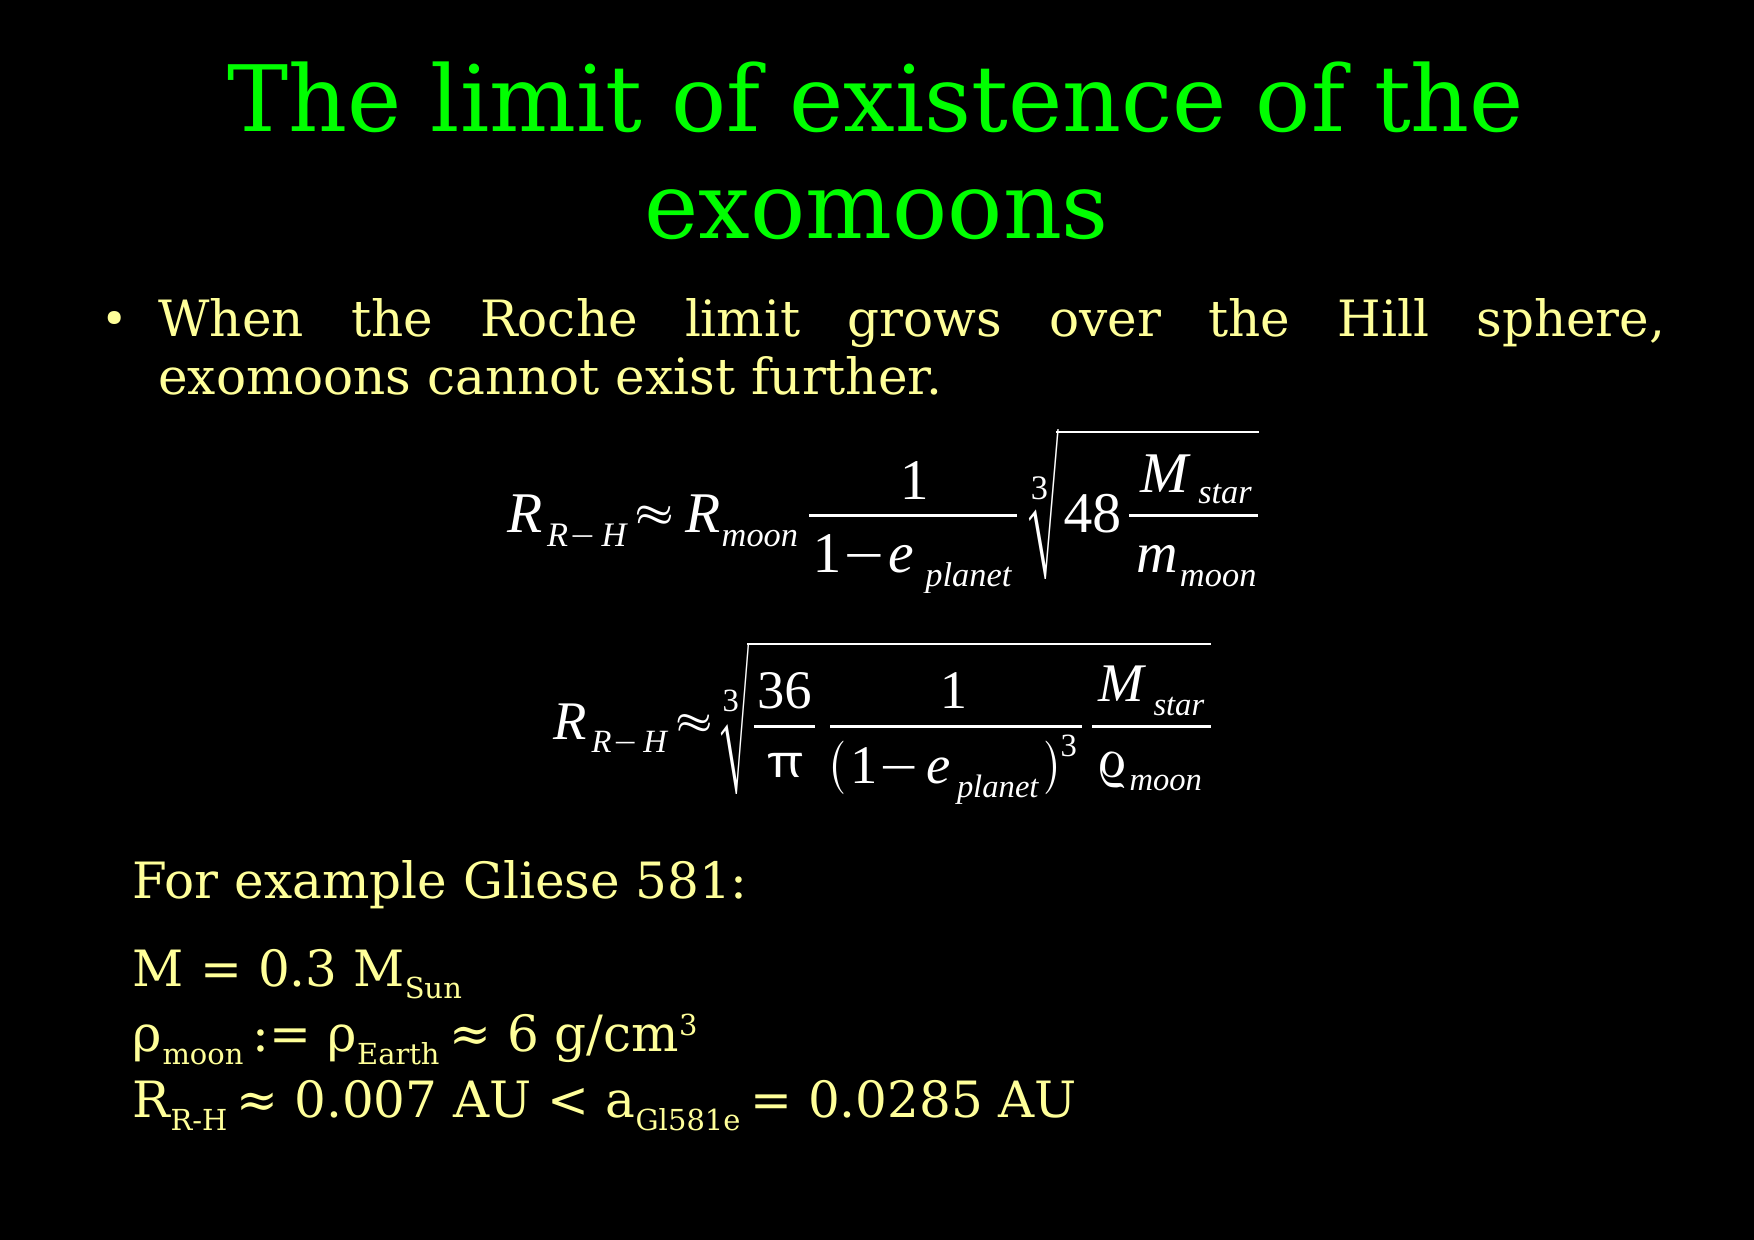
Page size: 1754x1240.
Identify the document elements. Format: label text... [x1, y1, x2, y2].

title The limit of existence of the exomoons [87, 45, 1667, 260]
chart [536, 639, 1227, 805]
chart [488, 426, 1276, 593]
list When the Roche limit grows over the Hill sphere, exomoons cannot exist further. [87, 290, 1667, 1094]
text_box For example Gliese 581: M = 0.3 MSun ρmoon := ρEarth ≈ 6 g/cm3 RR-H ≈ 0.007 AU < aGl581e = 0.0285 AU [118, 844, 1684, 1146]
